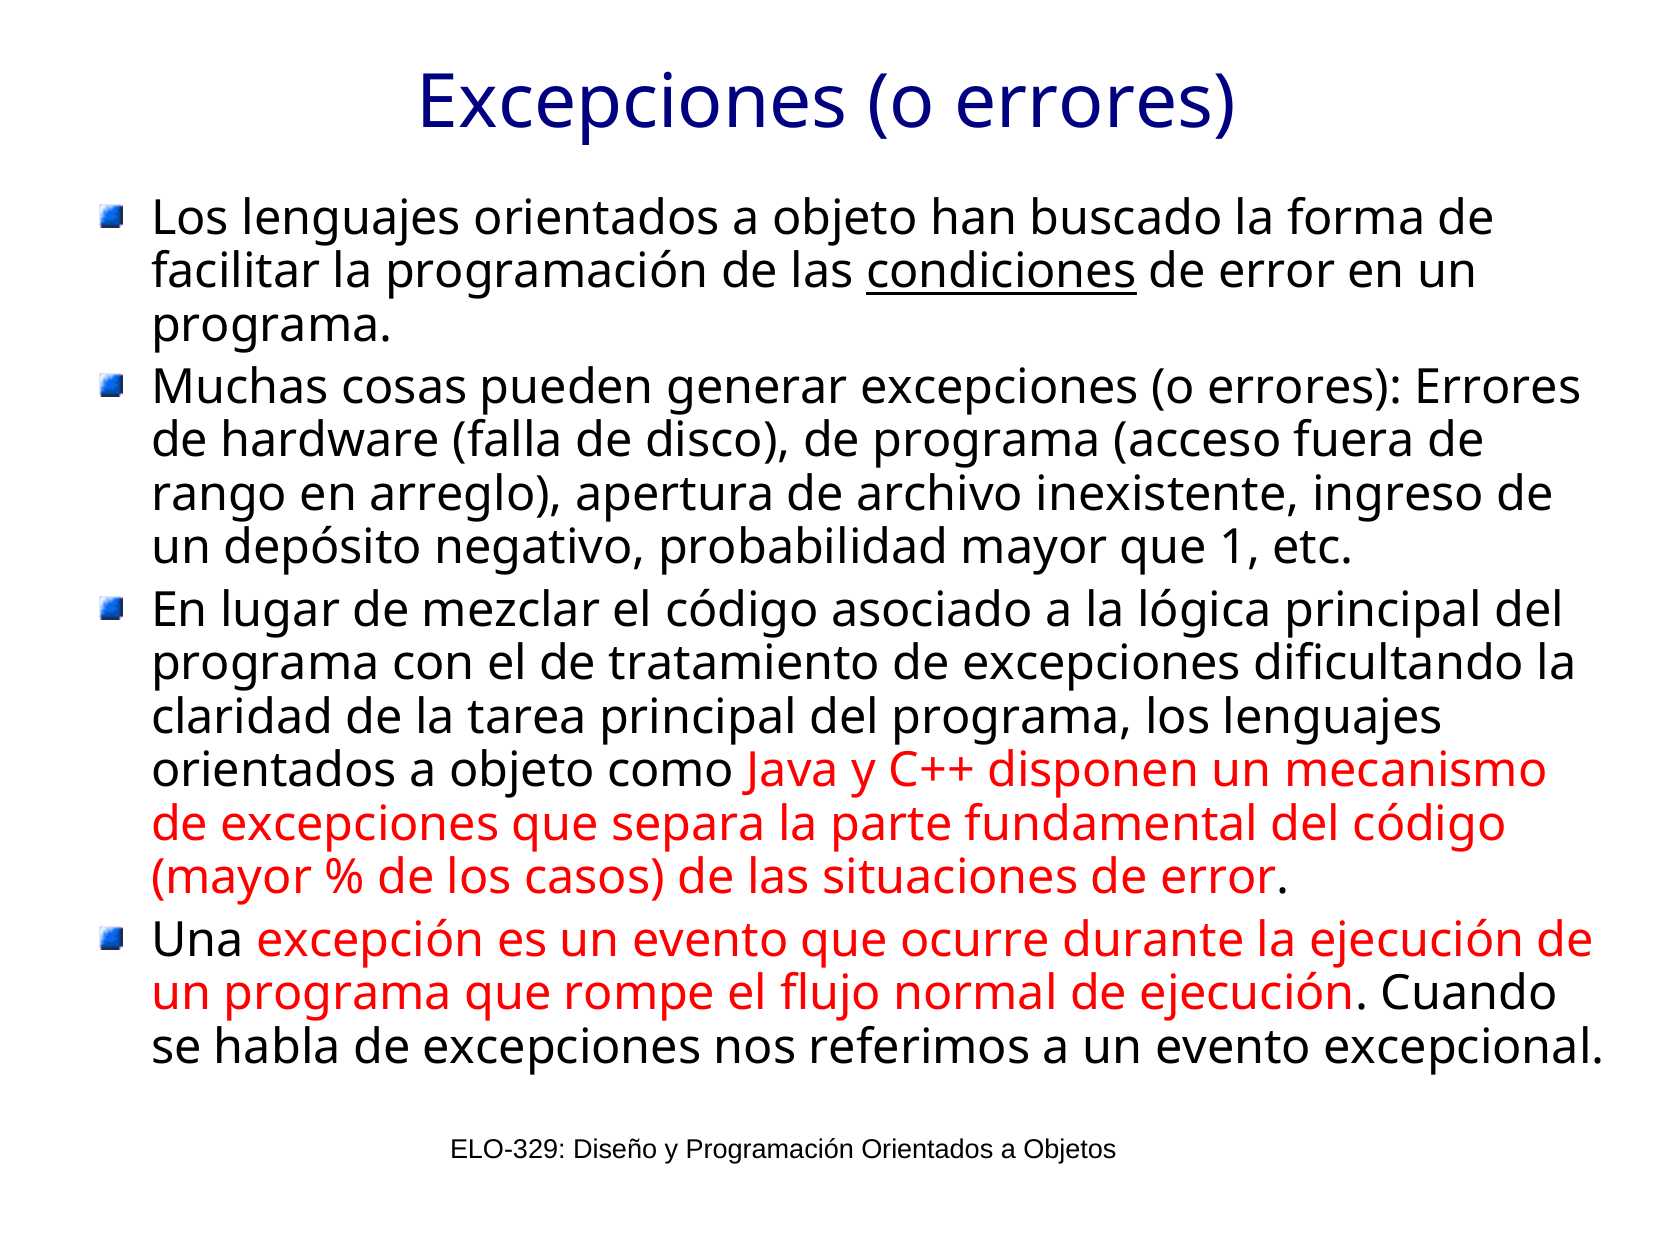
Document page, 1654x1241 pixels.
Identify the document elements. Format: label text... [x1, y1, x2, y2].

title Excepciones (o errores)‏ [82, 49, 1571, 151]
list Los lenguajes orientados a objeto han buscado la forma de facilitar la programación de las condiciones de error en un programa. Muchas cosas pueden generar excepciones (o errores): Errores de hardware (falla de disco), de programa (acceso fuera de rango en arreglo), apertura de archivo inexistente, ingreso de un depósito negativo, probabilidad mayor que 1, etc. En lugar de mezclar el código asociado a la lógica principal del programa con el de tratamiento de excepciones dificultando la claridad de la tarea principal del programa, los lenguajes orientados a objeto como Java y C++ disponen un mecanismo de excepciones que separa la parte fundamental del código (mayor % de los casos) de las situaciones de error. Una excepción es un evento que ocurre durante la ejecución de un programa que rompe el flujo normal de ejecución. Cuando se habla de excepciones nos referimos a un evento excepcional. [82, 187, 1613, 1125]
